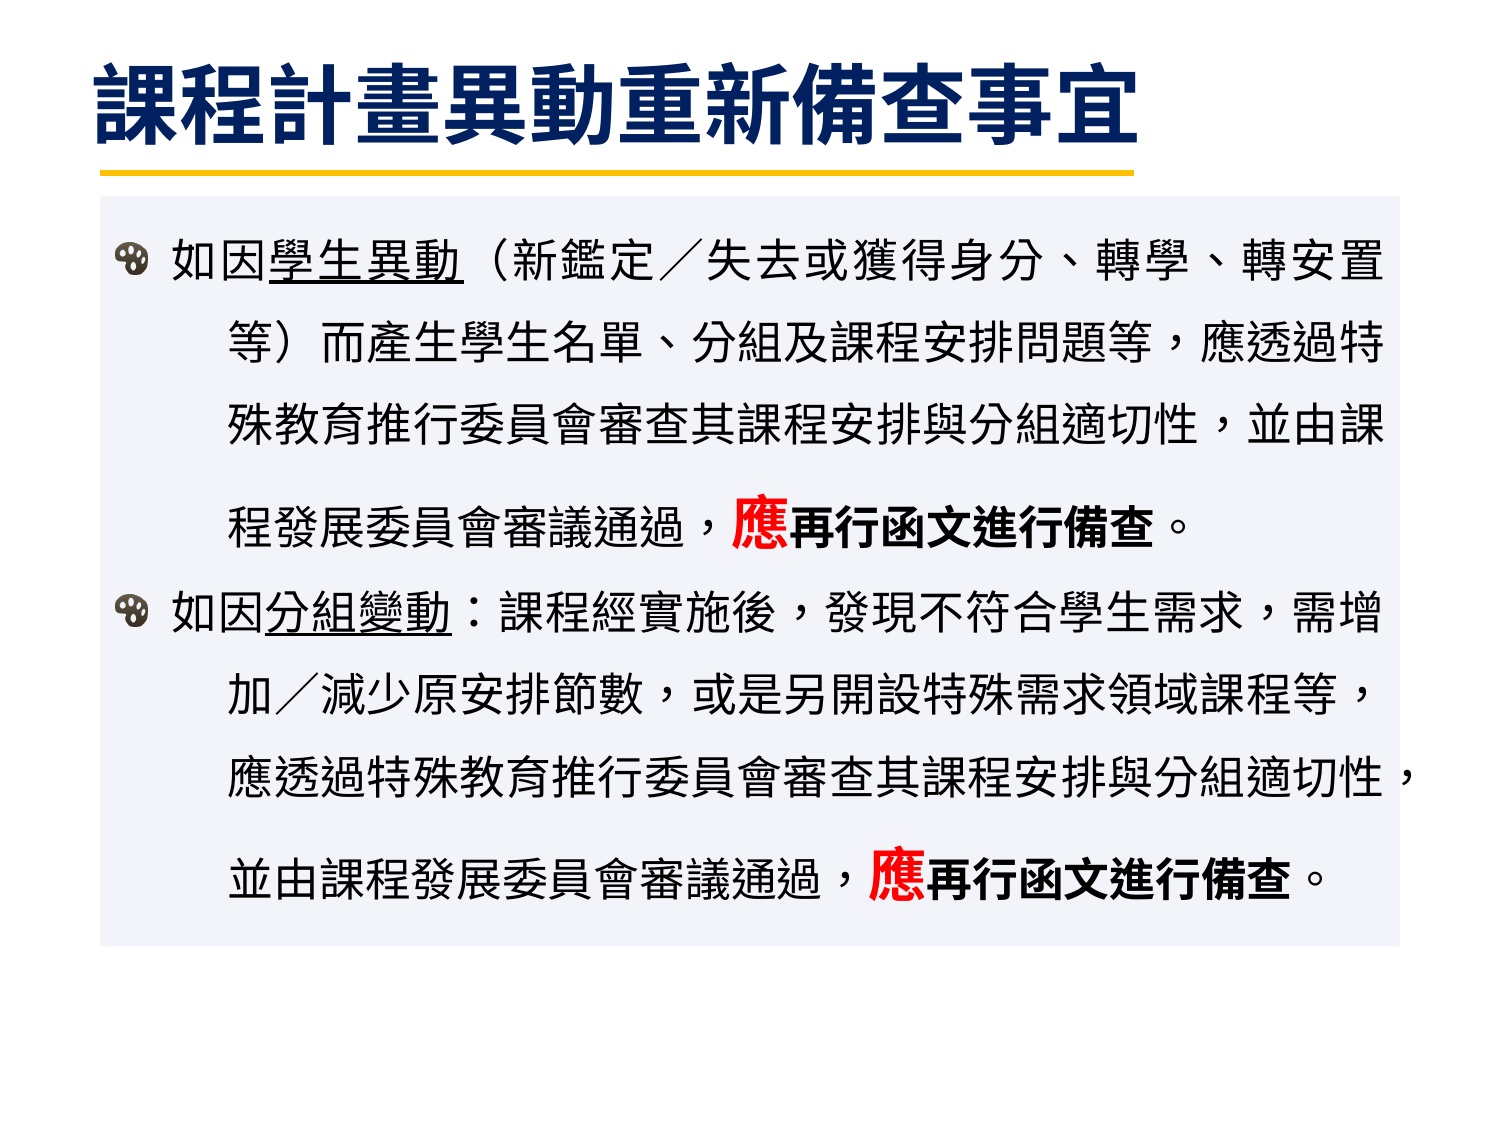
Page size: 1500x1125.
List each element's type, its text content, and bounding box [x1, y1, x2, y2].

text_box 課程計畫異動重新備查事宜 [76, 42, 1168, 164]
text_box 如因學生異動（新鑑定／失去或獲得身分、轉學、轉安置等）而產生學生名單、分組及課程安排問題等，應透過特殊教育推行委員會審查其課程安排與分組適切性，並由課程發展委員會審議通過，應再行函文進行備查。 如因分組變動：課程經實施後，發現不符合學生需求，需增加／減少原安排節數，或是另開設特殊需求領域課程等，應透過特殊教育推行委員會審查其課程安排與分組適切性，並由課程發展委員會審議通過，應再行函文進行備查。 [100, 196, 1400, 947]
